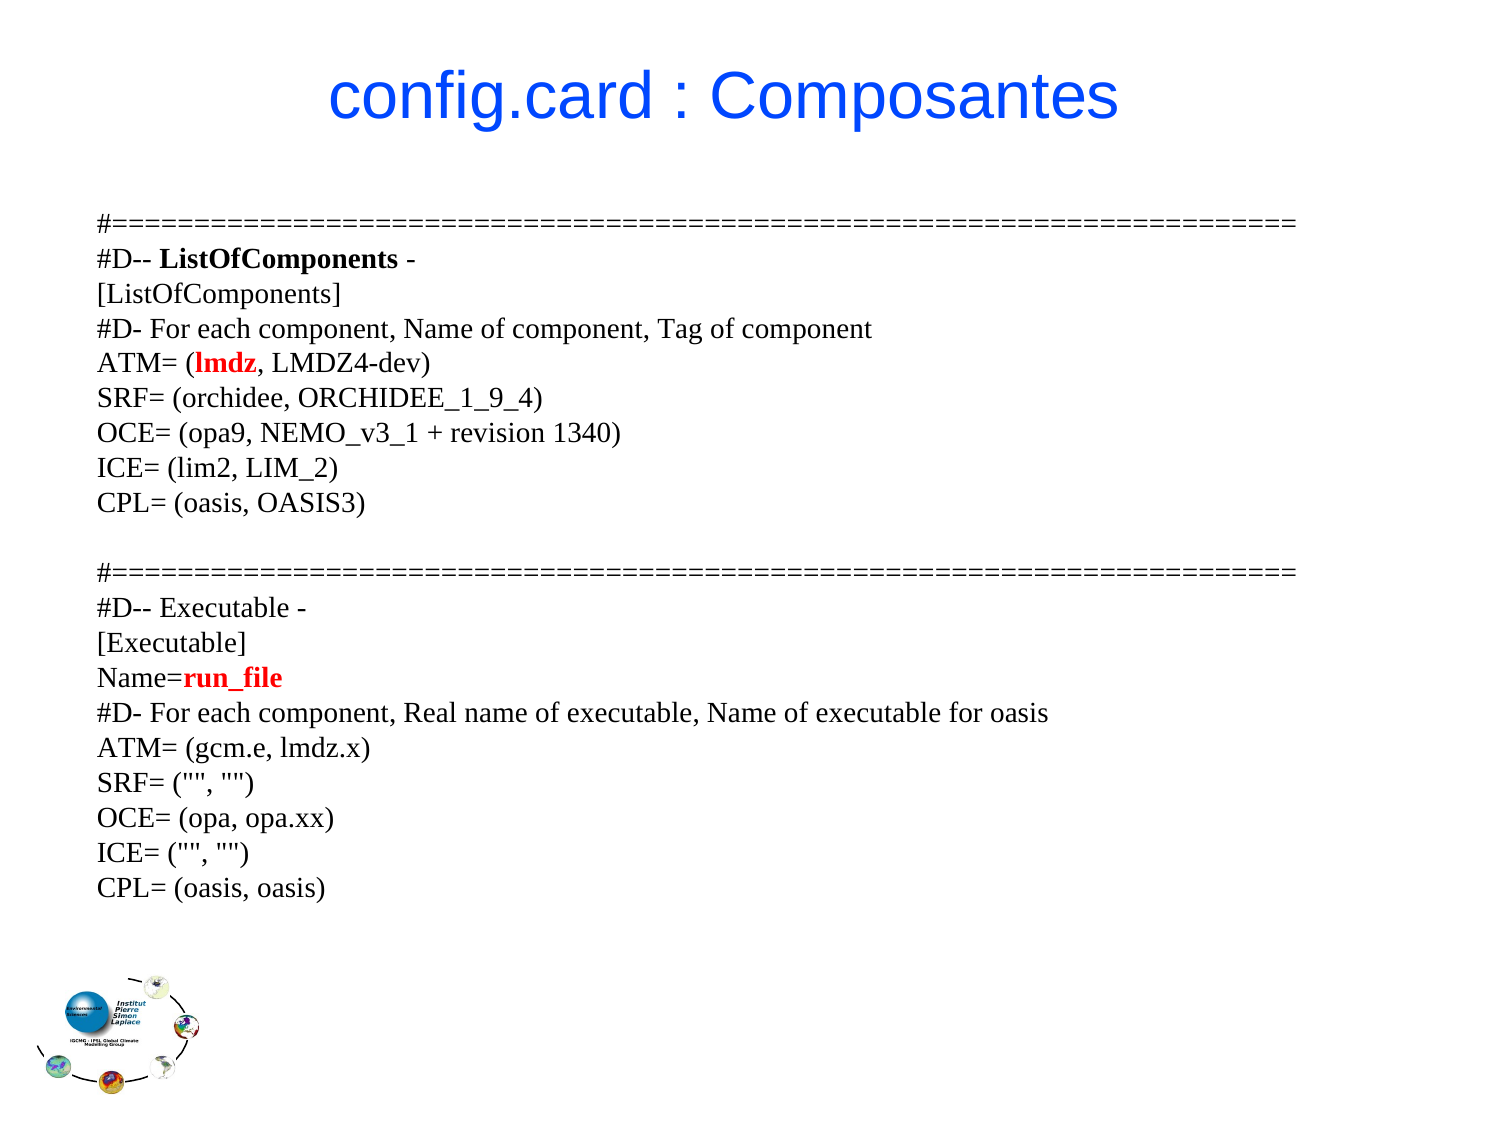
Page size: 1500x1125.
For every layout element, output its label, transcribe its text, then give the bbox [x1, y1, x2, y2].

picture [172, 1013, 200, 1040]
picture [65, 974, 170, 1048]
picture [44, 1054, 72, 1079]
text_box #======================================================================== #D-- ListOfComponents - [ListOfComponents] #D- For each component, Name of component, Tag of component ATM= (lmdz, LMDZ4-dev) SRF= (orchidee, ORCHIDEE_1_9_4) OCE= (opa9, NEMO_v3_1 + revision 1340) ICE= (lim2, LIM_2) CPL= (oasis, OASIS3) #======================================================================== #D-- Executable - [Executable] Name=run_file #D- For each component, Real name of executable, Name of executable for oasis ATM= (gcm.e, lmdz.x) SRF= ("", "") OCE= (opa, opa.xx) ICE= ("", "") CPL= (oasis, oasis) [82, 196, 1500, 911]
picture [148, 1054, 176, 1080]
picture [97, 1069, 125, 1095]
text_box config.card : Composantes [162, 50, 1288, 175]
